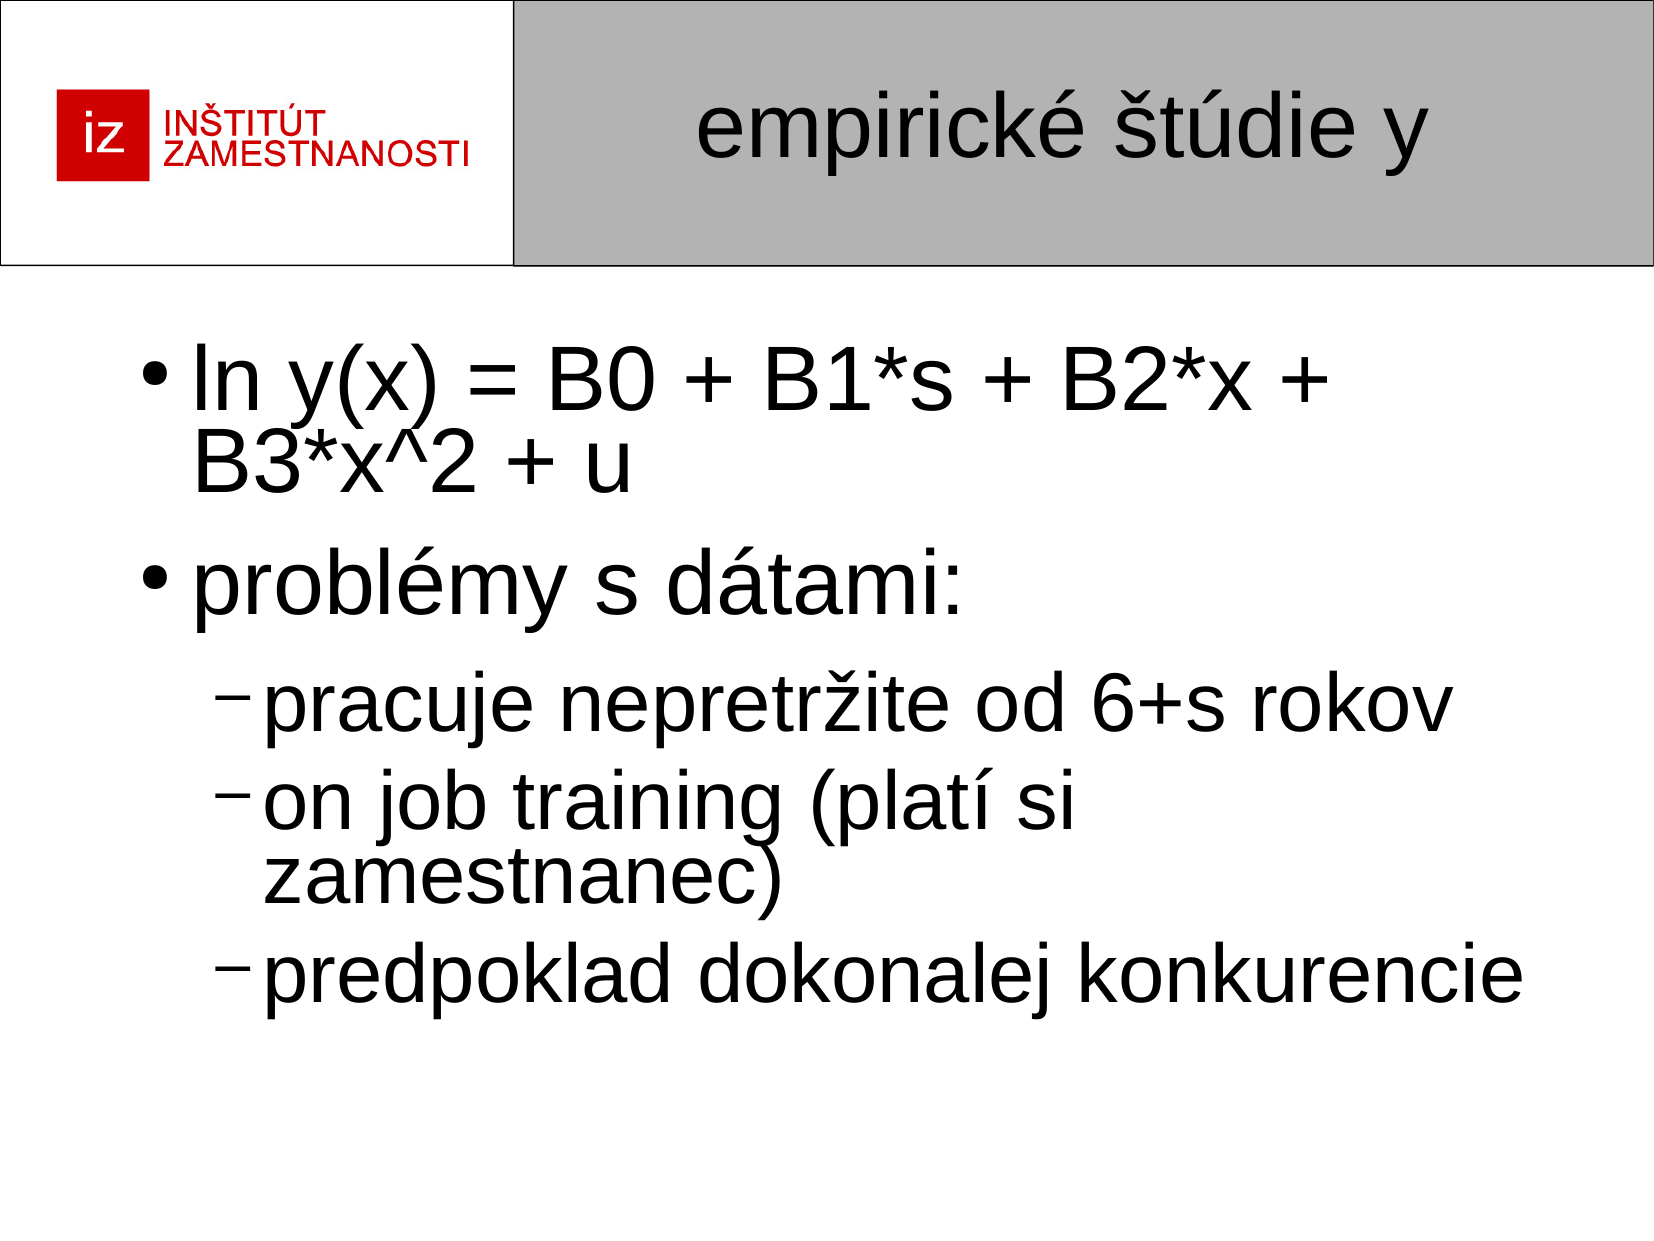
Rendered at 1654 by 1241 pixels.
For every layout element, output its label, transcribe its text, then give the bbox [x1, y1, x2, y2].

title empirické štúdie y [561, 37, 1565, 229]
list ln y(x) = B0 + B1*s + B2*x + B3*x^2 + u problémy s dátami: pracuje nepretržite od 6+s rokov on job training (platí si zamestnanec) predpoklad dokonalej konkurencie [121, 344, 1533, 1112]
picture [5, 8, 512, 257]
